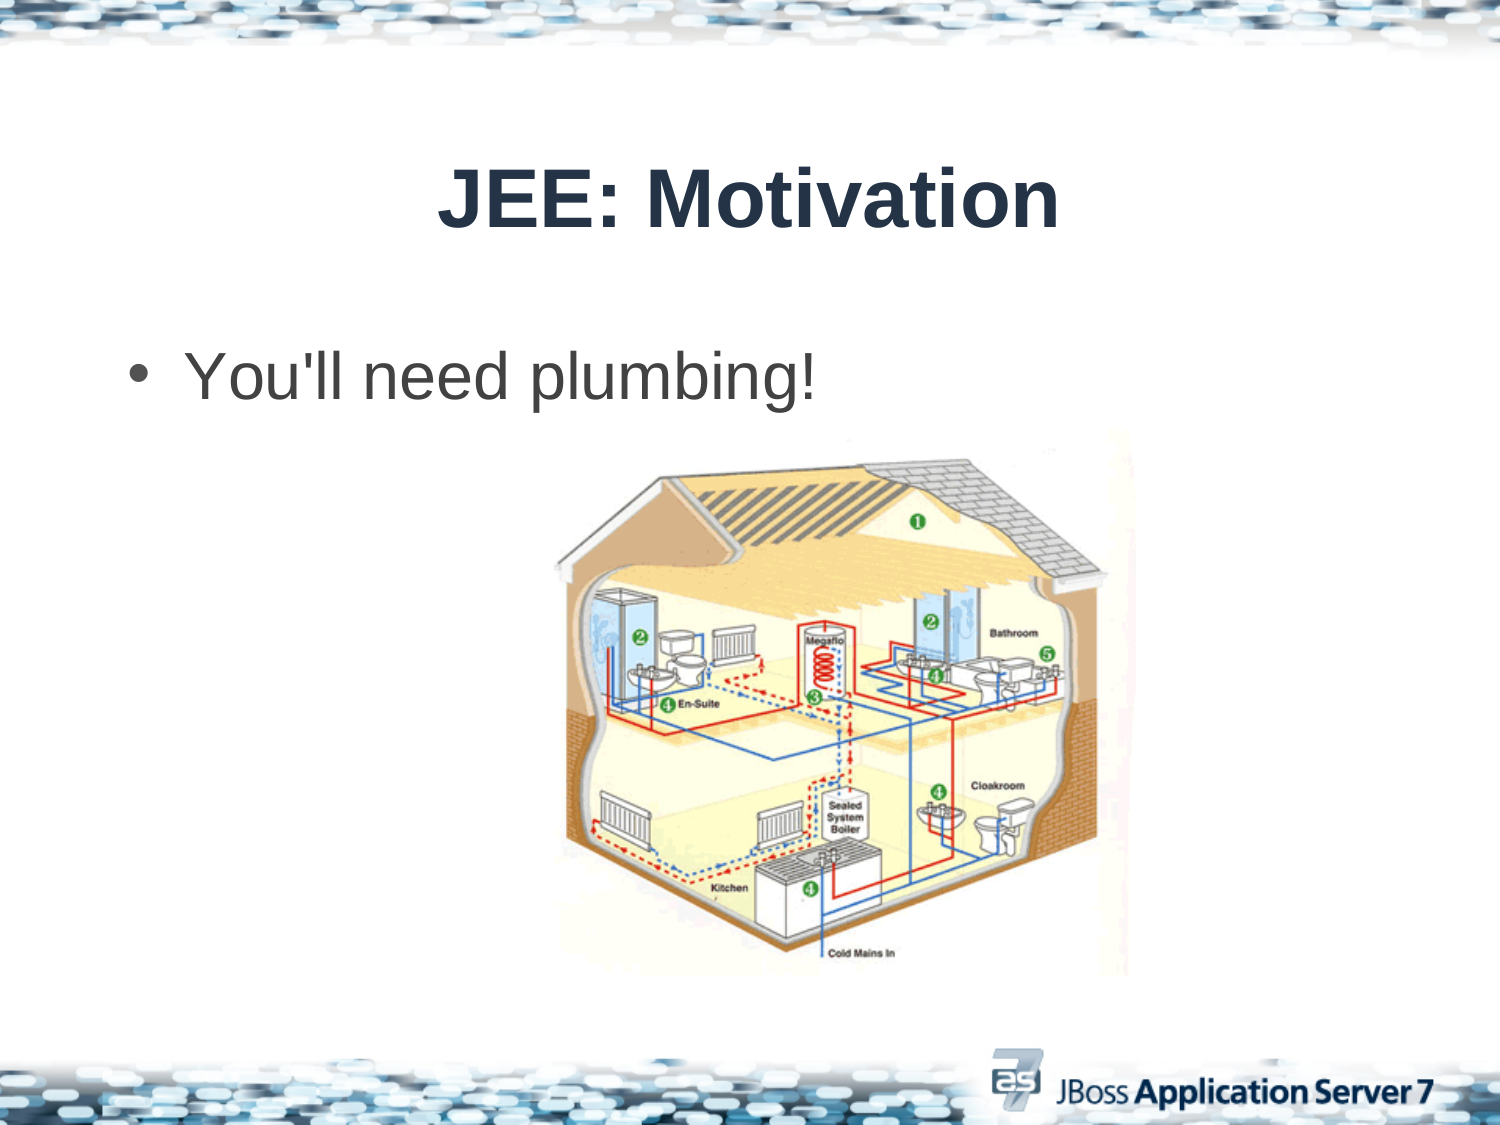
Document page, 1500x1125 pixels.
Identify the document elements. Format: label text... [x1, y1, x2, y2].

title JEE: Motivation [112, 68, 1388, 320]
list You'll need plumbing! [112, 324, 1388, 1001]
picture [0, 0, 1500, 1125]
